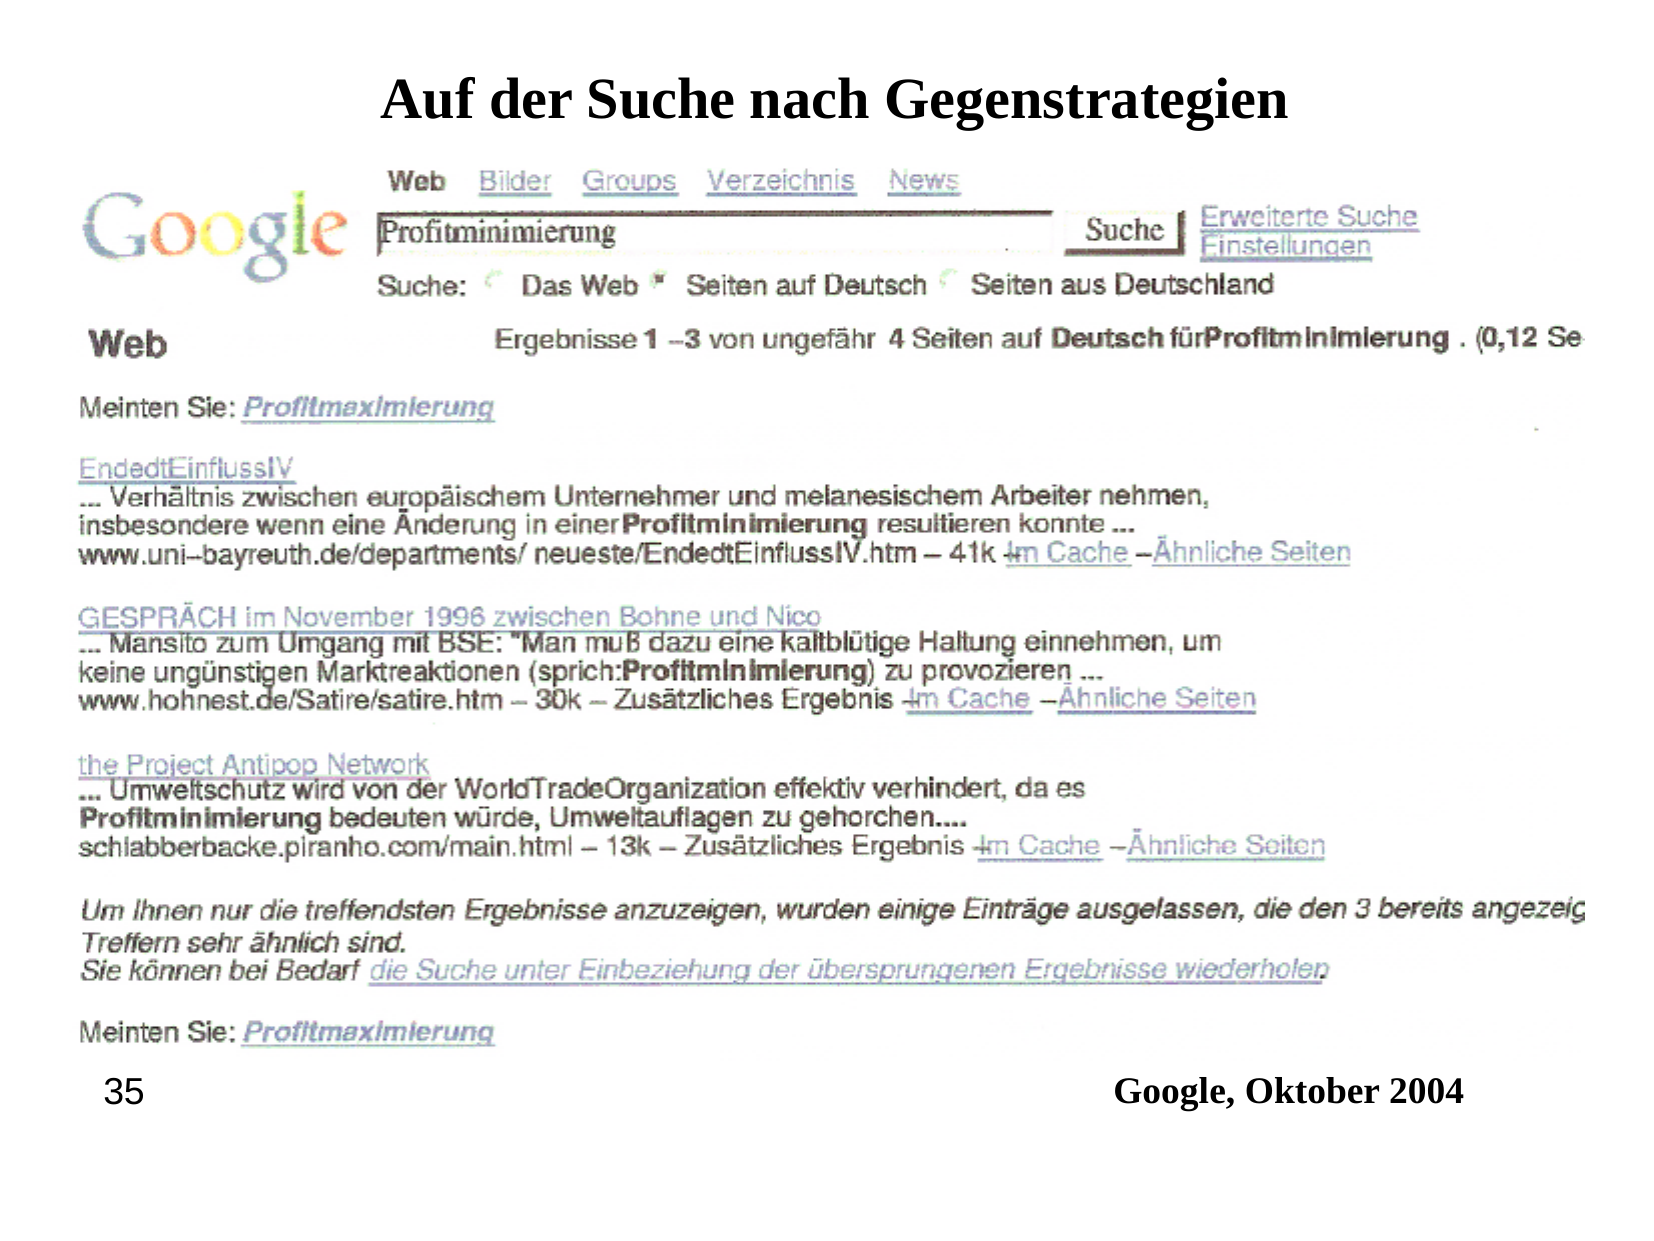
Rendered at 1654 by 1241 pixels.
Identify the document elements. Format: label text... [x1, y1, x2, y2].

picture [69, 167, 1585, 1063]
text_box <Foliennummer> [88, 1062, 402, 1120]
text_box Google, Oktober 2004 [1098, 1062, 1483, 1120]
text_box Auf der Suche nach Gegenstrategien [366, 59, 1329, 139]
